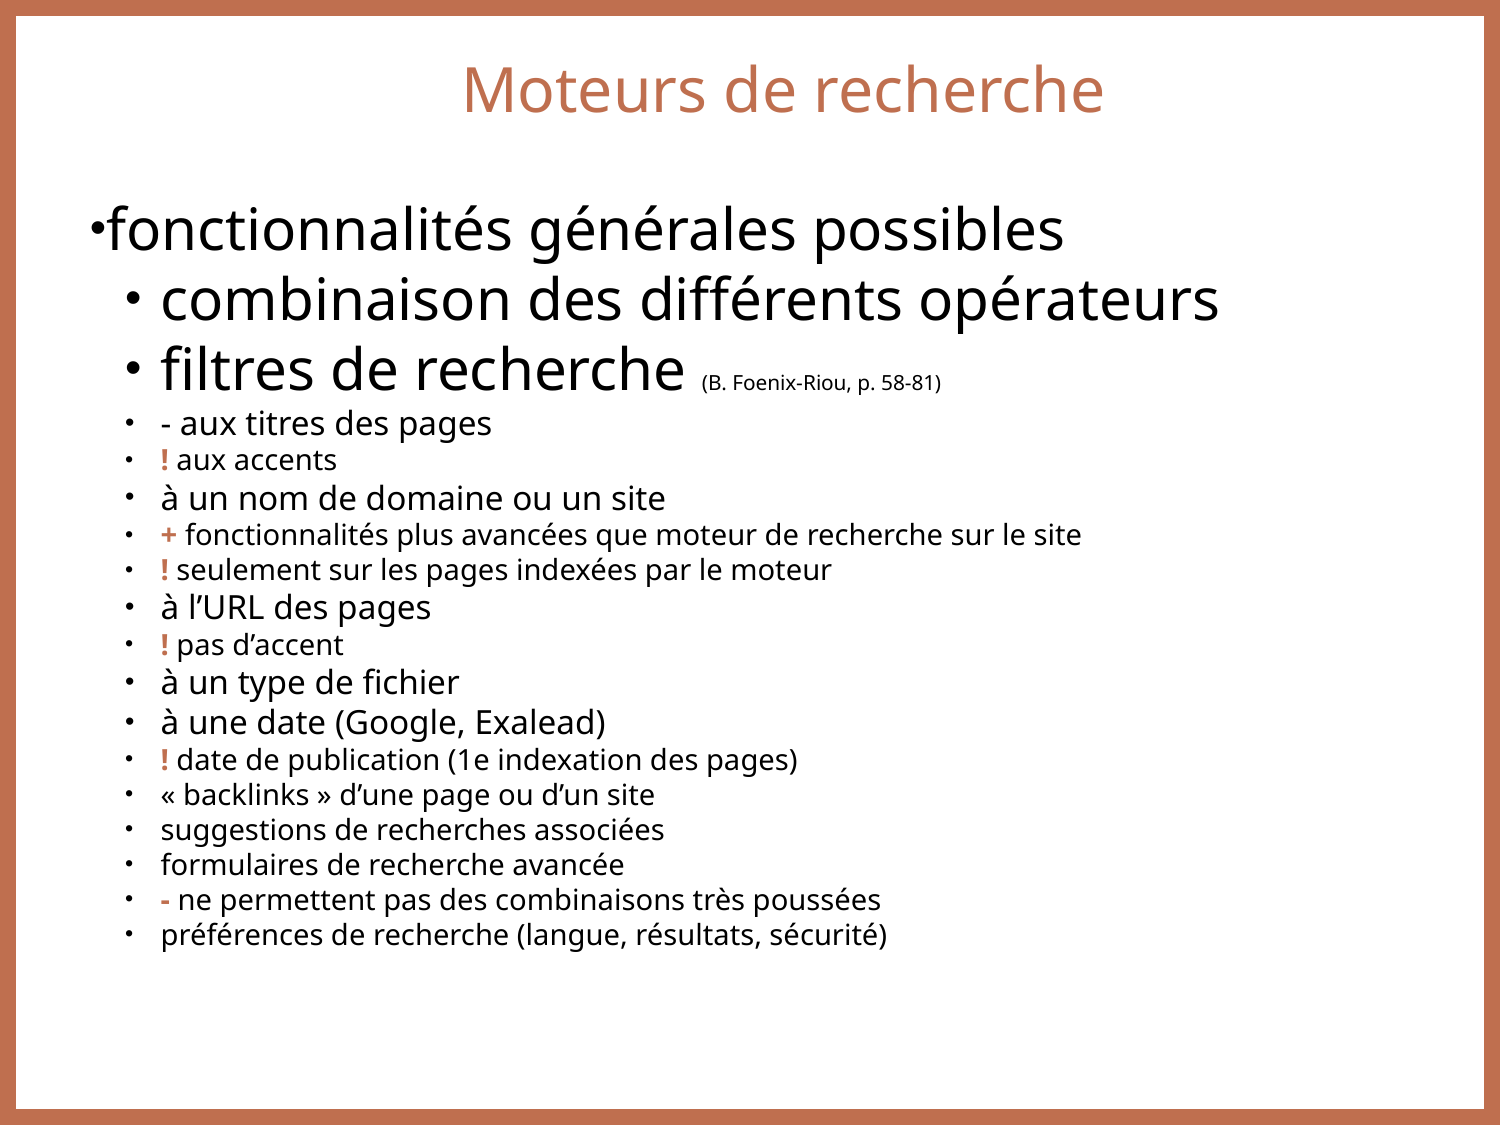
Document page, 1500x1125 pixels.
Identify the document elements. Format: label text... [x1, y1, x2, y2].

text_box fonctionnalités générales possibles combinaison des différents opérateurs filtres de recherche (B. Foenix-Riou, p. 58-81) - aux titres des pages ! aux accents à un nom de domaine ou un site + fonctionnalités plus avancées que moteur de recherche sur le site ! seulement sur les pages indexées par le moteur à l’URL des pages ! pas d’accent à un type de fichier à une date (Google, Exalead) ! date de publication (1e indexation des pages) « backlinks » d’une page ou d’un site suggestions de recherches associées formulaires de recherche avancée - ne permettent pas des combinaisons très poussées préférences de recherche (langue, résultats, sécurité) [75, 184, 1425, 1047]
text_box [0, 0, 1500, 1125]
text_box Moteurs de recherche [108, 42, 1459, 161]
